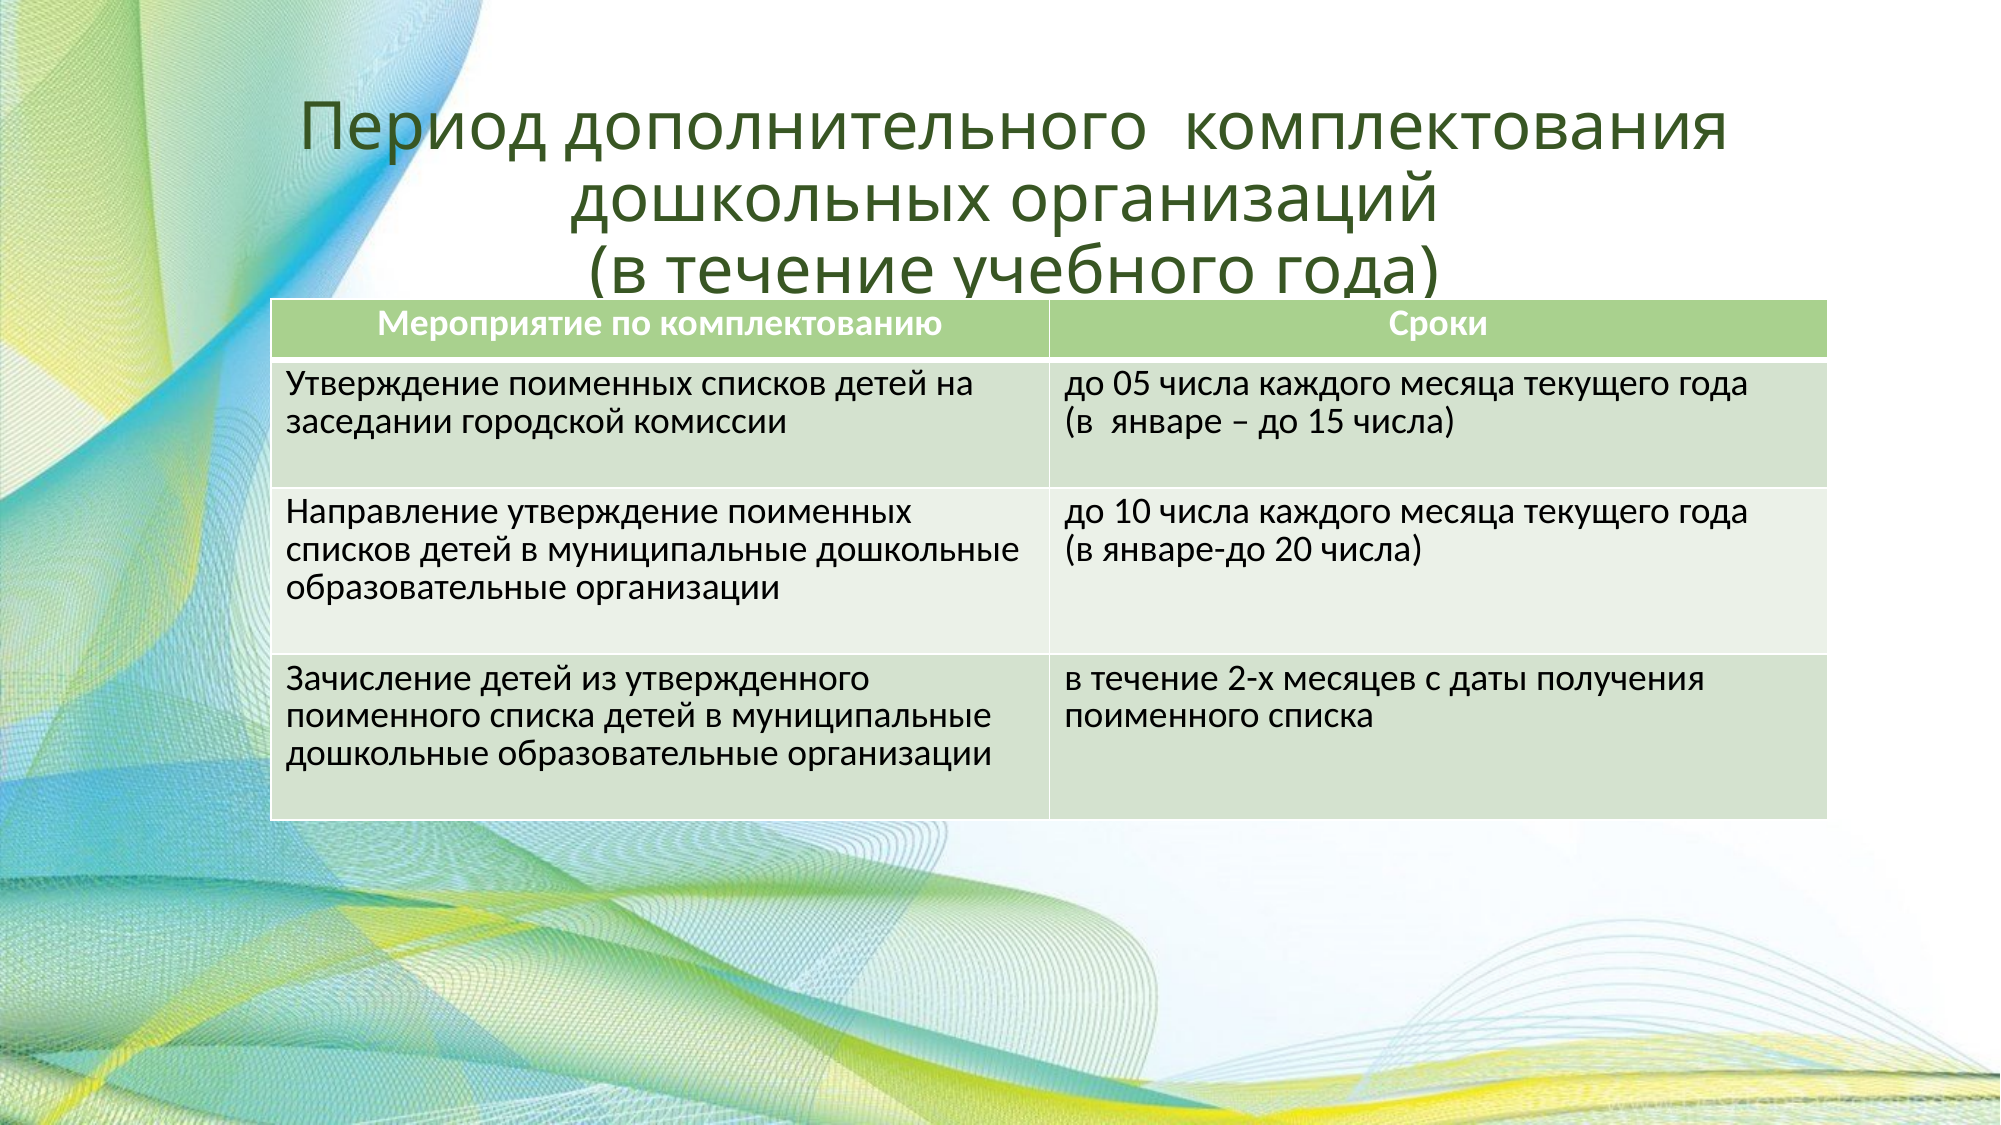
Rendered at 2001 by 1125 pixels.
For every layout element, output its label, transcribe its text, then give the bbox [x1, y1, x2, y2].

table_cell Утверждение поименных списков детей на заседании городской комиссии [272, 363, 1049, 487]
table_header Мероприятие по комплектованию [272, 300, 1049, 357]
picture [0, 0, 2000, 1125]
table_cell Зачисление детей из утвержденного поименного списка детей в муниципальные дошкольные образовательные организации [272, 655, 1049, 819]
table_cell до 10 числа каждого месяца текущего года (в январе-до 20 числа) [1050, 489, 1827, 653]
table_header Сроки [1050, 300, 1827, 357]
table_cell до 05 числа каждого месяца текущего года (в январе – до 15 числа) [1050, 363, 1827, 487]
text_box Период дополнительного комплектования дошкольных организаций (в течение учебного года) [92, 84, 1938, 207]
table_cell в течение 2-х месяцев с даты получения поименного списка [1050, 655, 1827, 819]
table_cell Направление утверждение поименных списков детей в муниципальные дошкольные образовательные организации [272, 489, 1049, 653]
